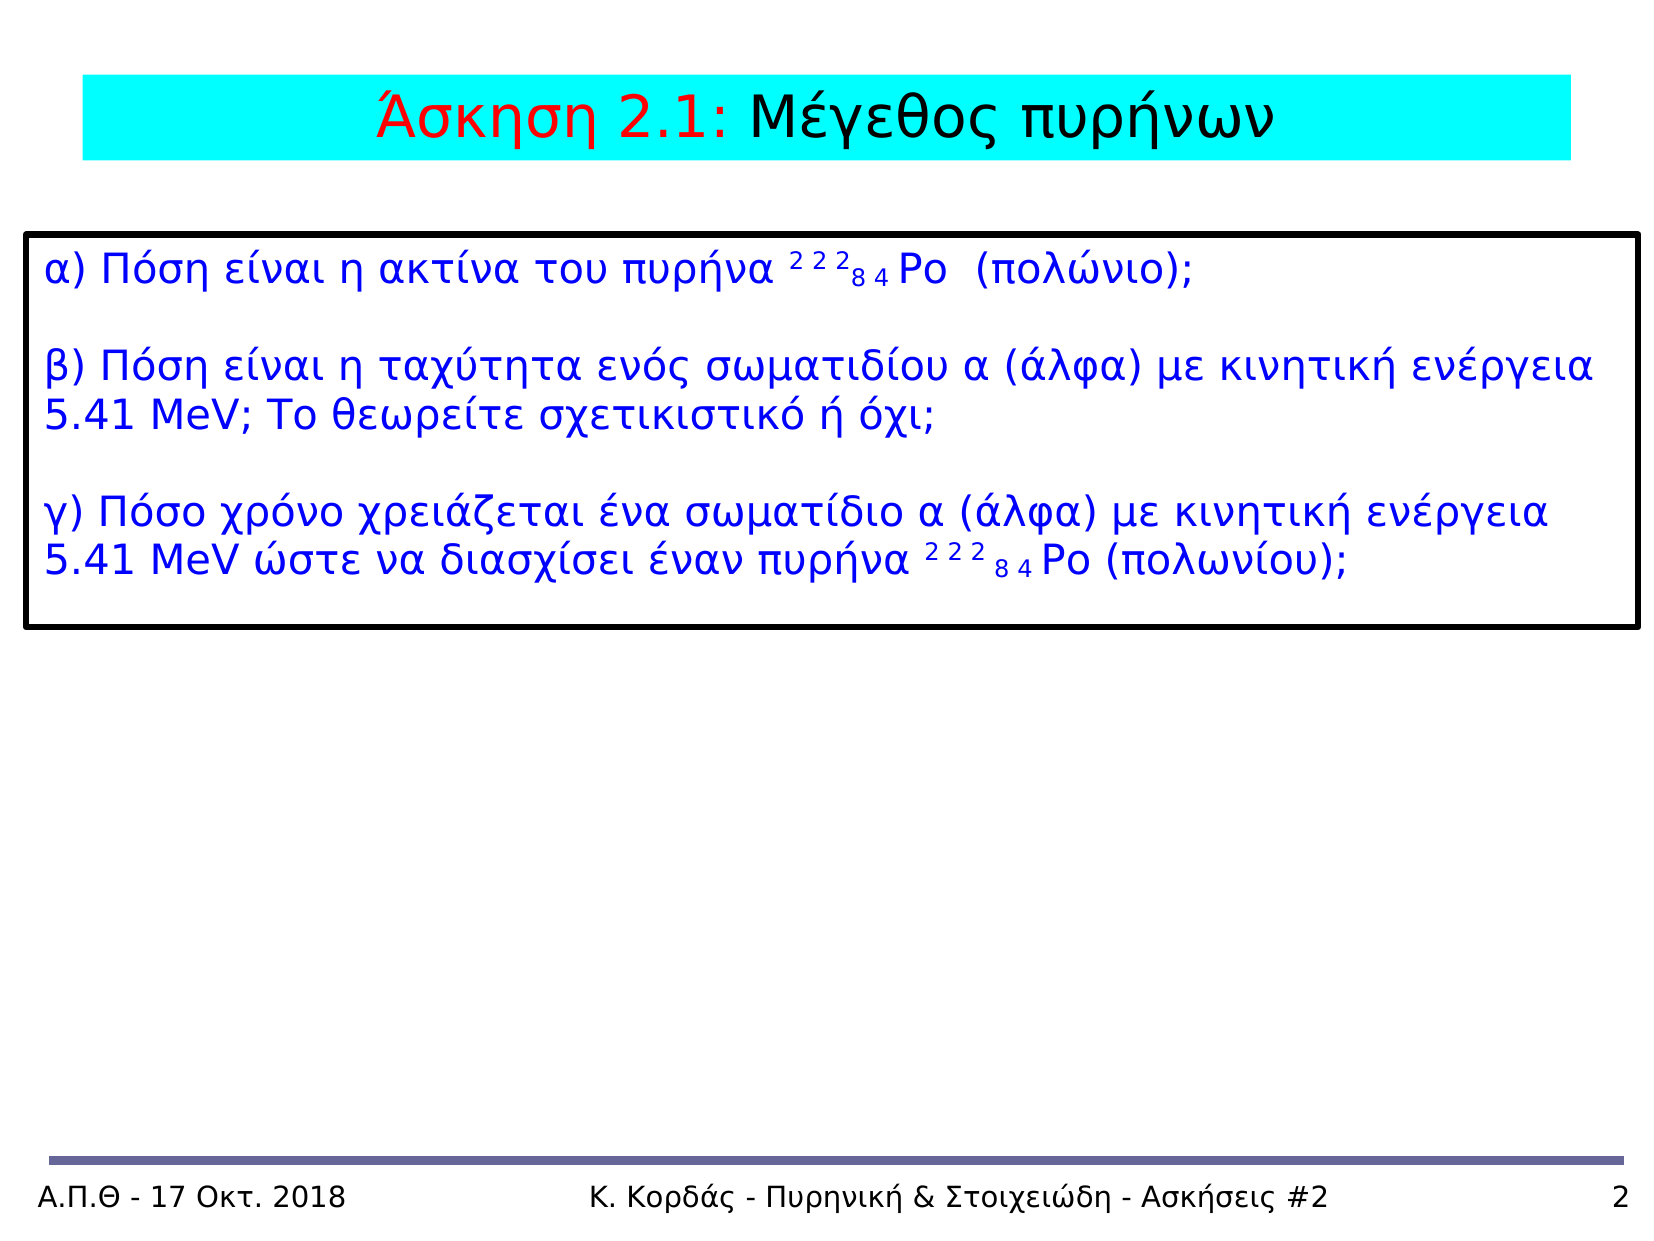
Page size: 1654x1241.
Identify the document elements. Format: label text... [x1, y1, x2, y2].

text_box α) Πόση είναι η ακτίνα του πυρήνα 2 2 28 4 Po (πολώνιο); β) Πόση είναι η ταχύτητα ενός σωματιδίου α (άλφα) με κινητική ενέργεια 5.41 MeV; Το θεωρείτε σχετικιστικό ή όχι; γ) Πόσο χρόνο χρειάζεται ένα σωματίδιο α (άλφα) με κινητική ενέργεια 5.41 MeV ώστε να διασχίσει έναν πυρήνα 2 2 2 8 4 Po (πολωνίου); [25, 234, 1639, 628]
title Άσκηση 2.1: Μέγεθος πυρήνων [82, 74, 1571, 161]
